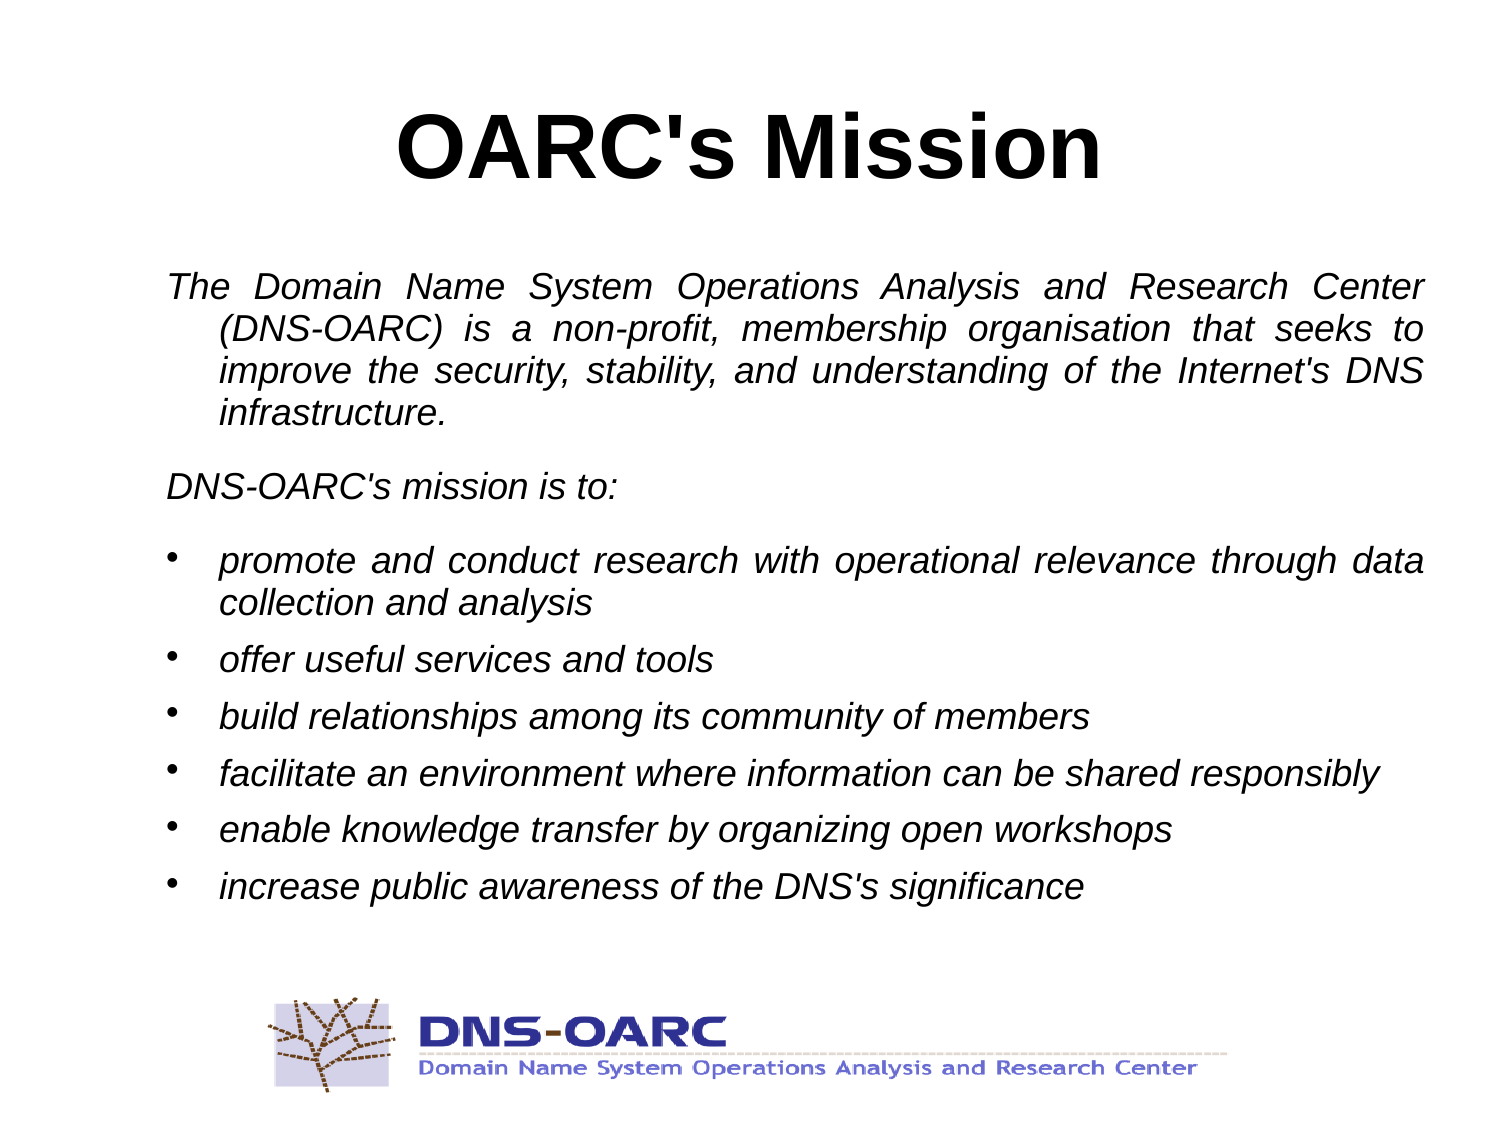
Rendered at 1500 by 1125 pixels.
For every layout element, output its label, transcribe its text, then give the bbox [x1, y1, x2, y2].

picture [214, 991, 1259, 1099]
title OARC's Mission [74, 44, 1425, 233]
list The Domain Name System Operations Analysis and Research Center (DNS-OARC) is a non-profit, membership organisation that seeks to improve the security, stability, and understanding of the Internet's DNS infrastructure. DNS-OARC's mission is to: promote and conduct research with operational relevance through data collection and analysis offer useful services and tools build relationships among its community of members facilitate an environment where information can be shared responsibly enable knowledge transfer by organizing open workshops increase public awareness of the DNS's significance [74, 262, 1425, 978]
